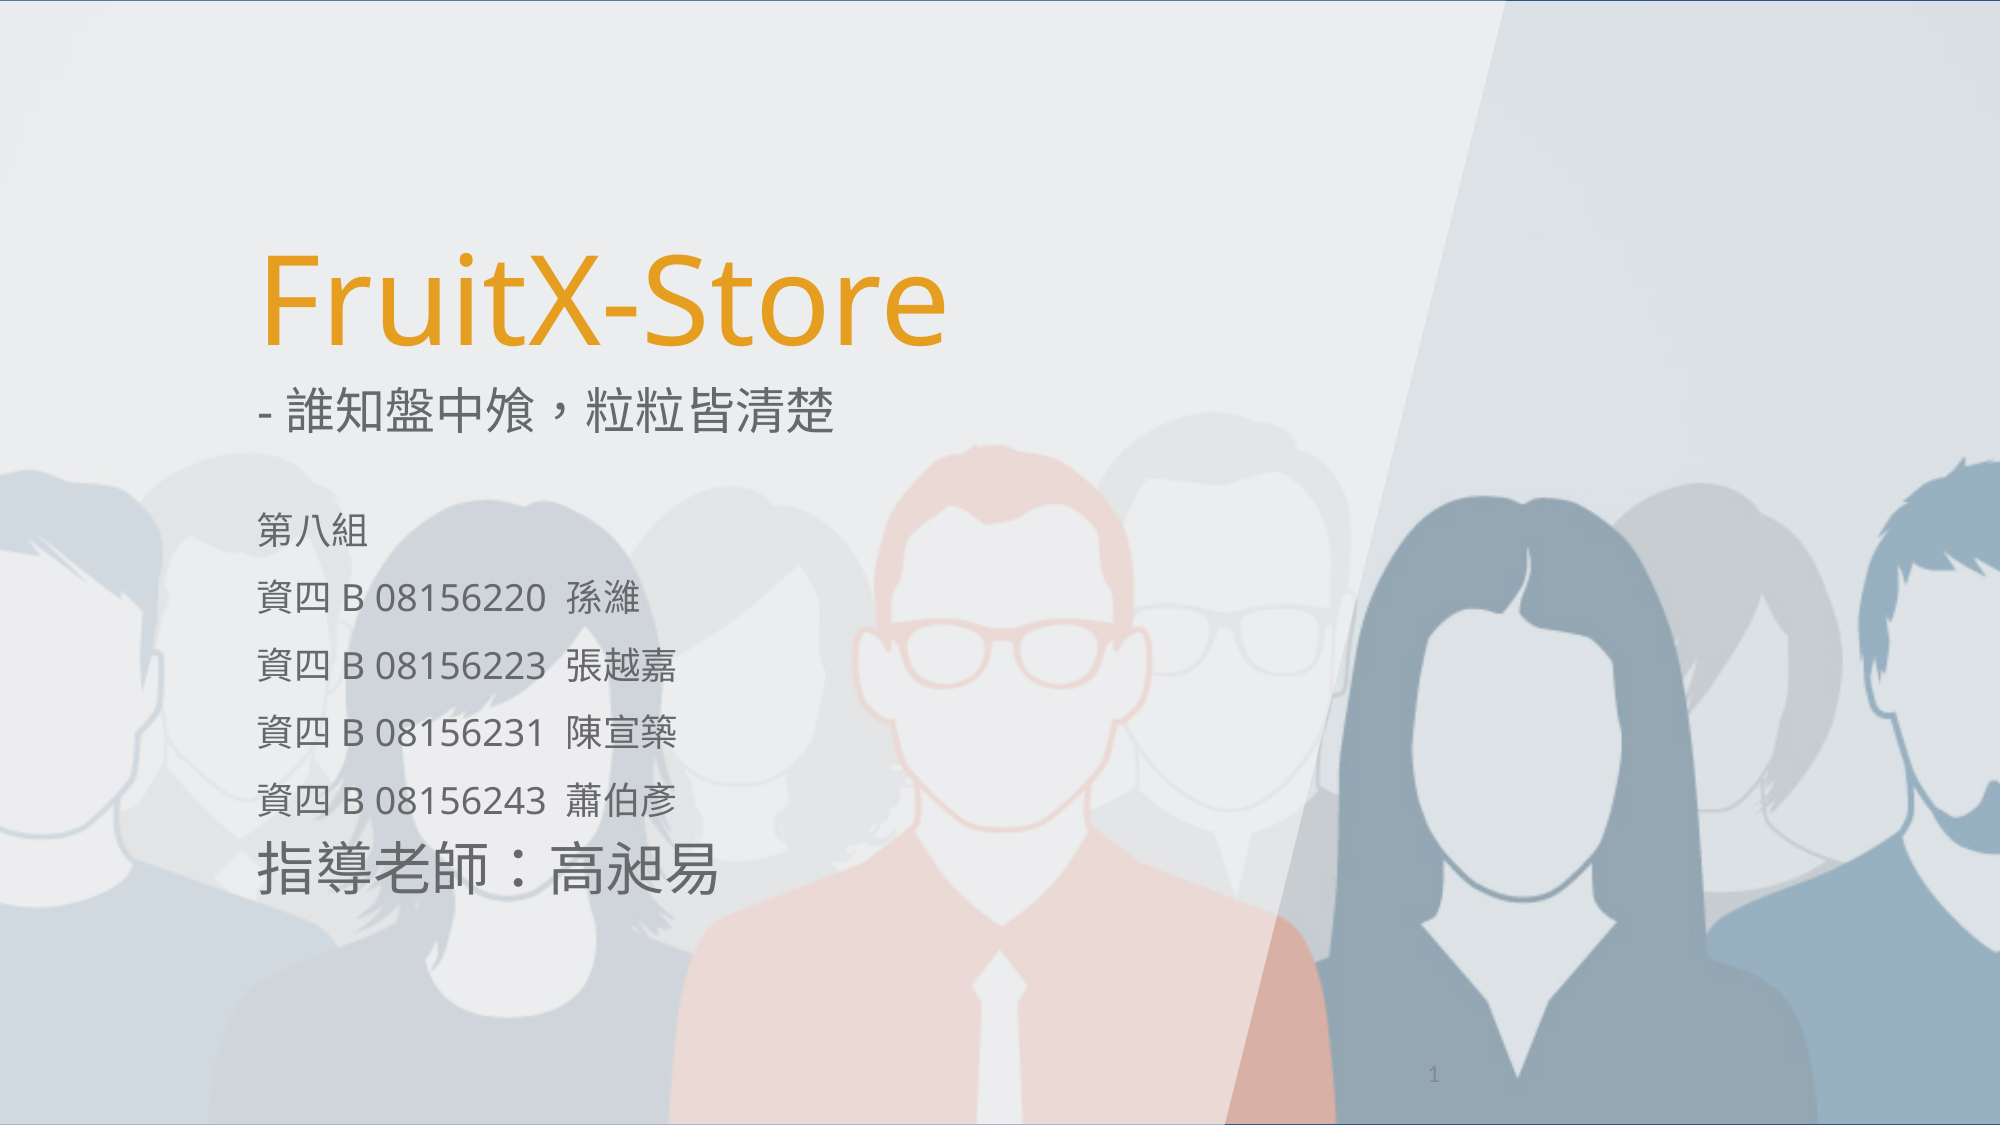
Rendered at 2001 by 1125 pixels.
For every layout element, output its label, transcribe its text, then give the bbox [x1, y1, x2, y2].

text_box FruitX-Store [241, 213, 1586, 380]
text_box [0, 0, 2000, 1125]
text_box 第八組 資四B 08156220 孫濰 資四B 08156223 張越嘉 資四B 08156231 陳宣築 資四B 08156243 蕭伯彥 [241, 476, 1051, 825]
text_box 指導老師：高昶易 [241, 825, 760, 910]
text_box 1 [1412, 1042, 1863, 1103]
text_box -誰知盤中飧，粒粒皆清楚 [241, 380, 1001, 448]
